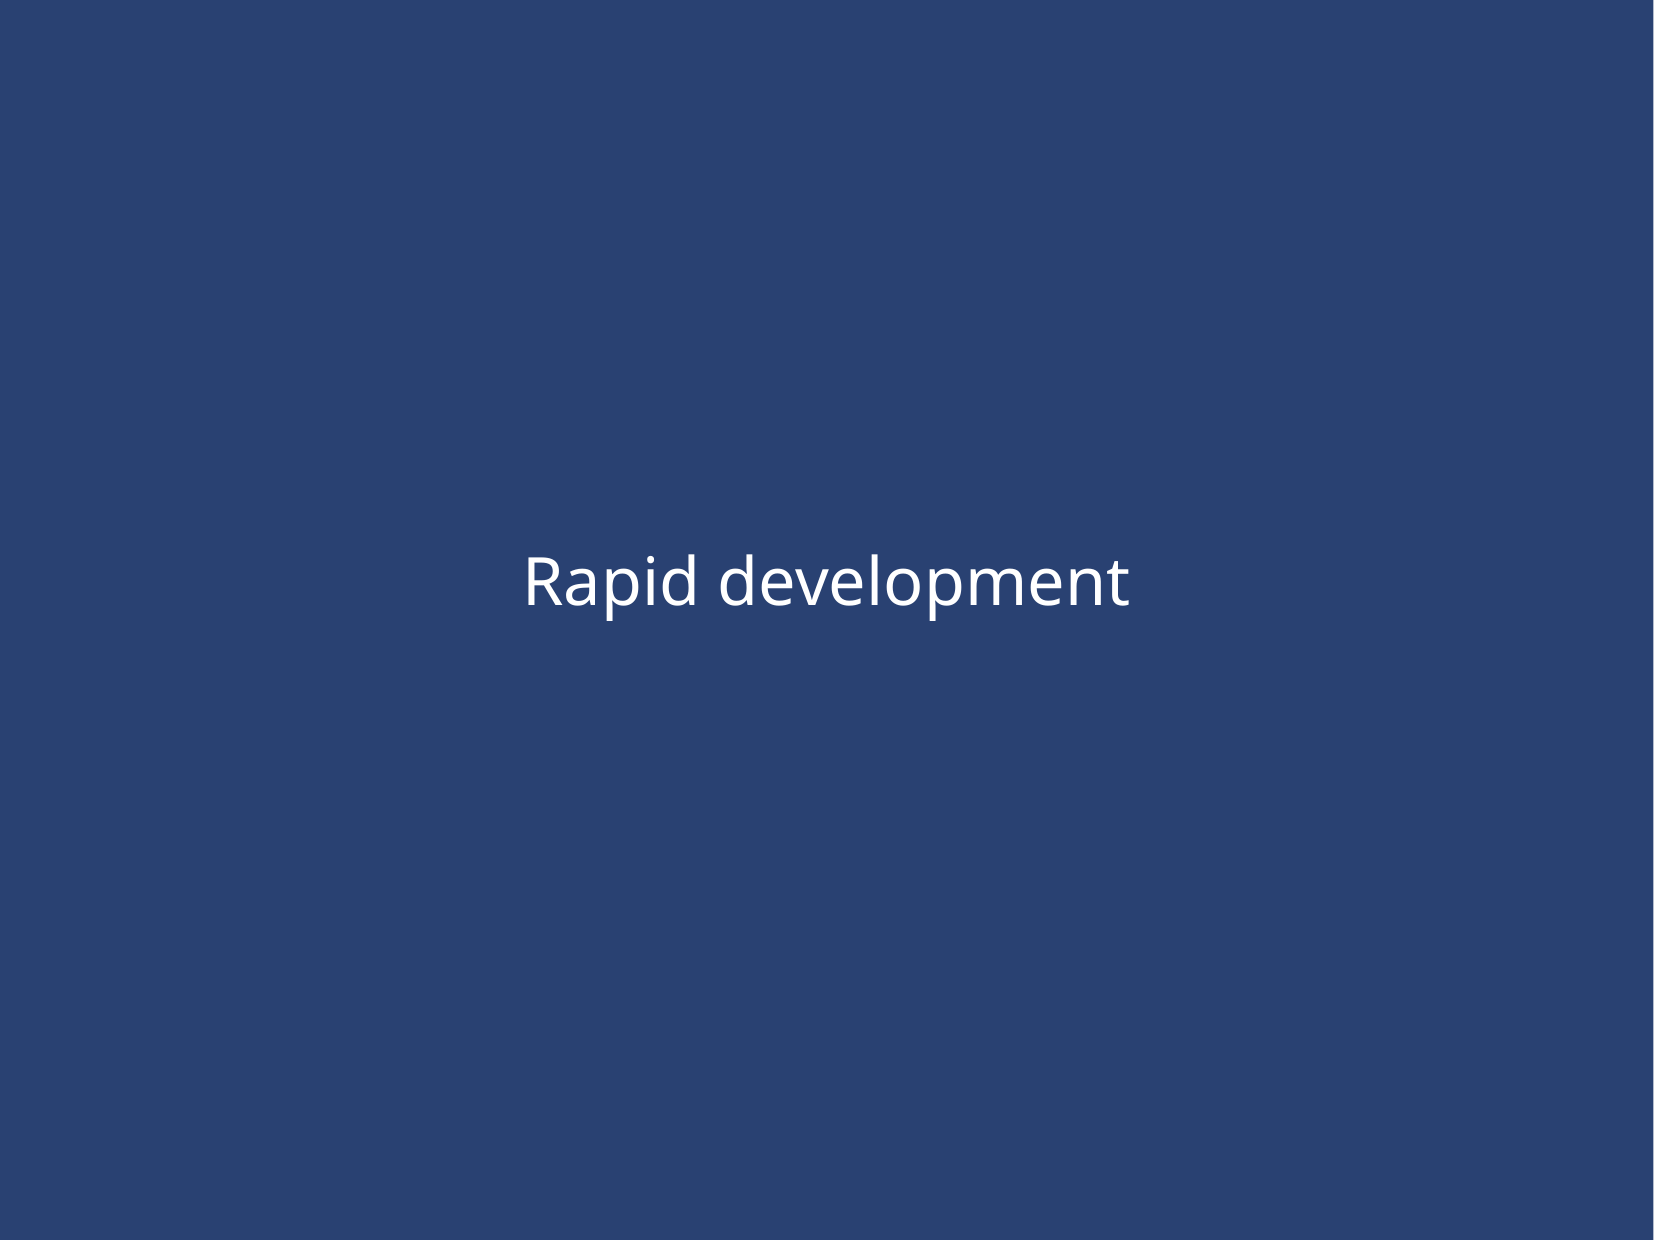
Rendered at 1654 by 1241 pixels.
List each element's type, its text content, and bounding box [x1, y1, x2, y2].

subtitle Rapid development [82, 56, 1571, 1102]
